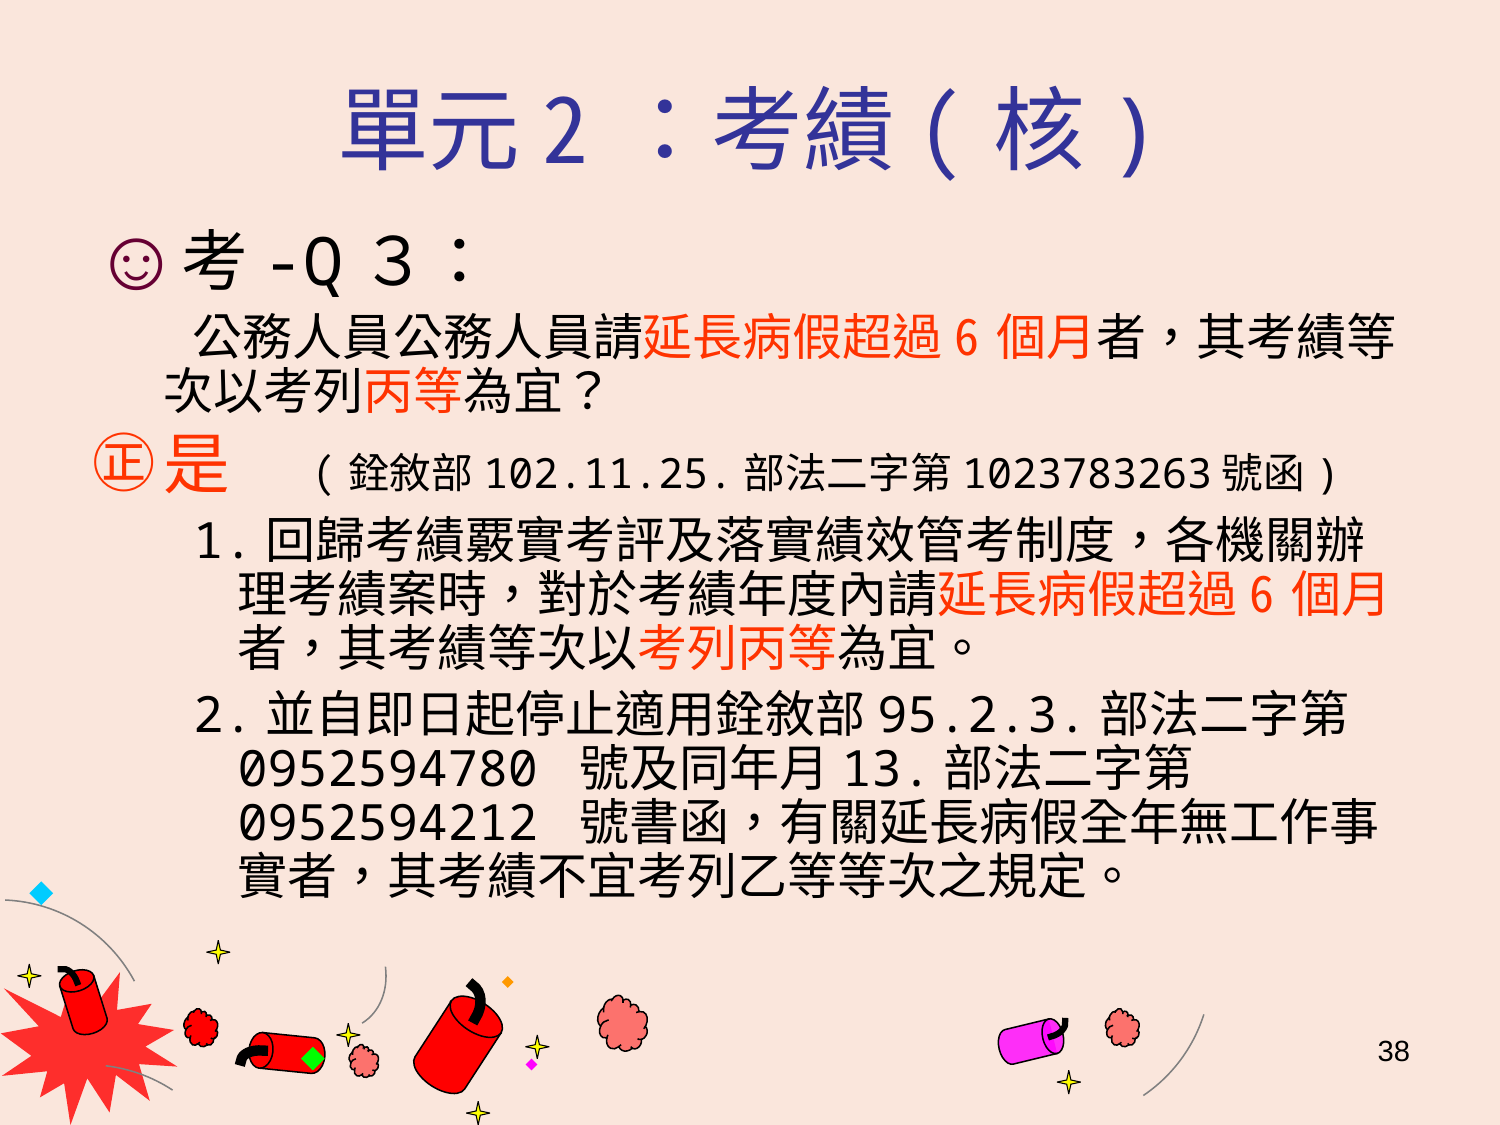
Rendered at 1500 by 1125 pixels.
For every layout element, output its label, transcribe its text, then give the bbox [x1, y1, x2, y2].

text_box <number> [1074, 1024, 1426, 1103]
list 考-Q３： 公務人員公務人員請延長病假超過6個月者，其考績等次以考列丙等為宜？ 是 (銓敘部102.11.25.部法二字第1023783263號函) 1.回歸考績覈實考評及落實績效管考制度，各機關辦理考績案時，對於考績年度內請延長病假超過6個月者，其考績等次以考列丙等為宜。 2.並自即日起停止適用銓敘部95.2.3.部法二字第0952594780 號及同年月13.部法二字第0952594212 號書函，有關延長病假全年無工作事實者，其考績不宜考列乙等等次之規定。 [75, 220, 1426, 977]
title 單元2：考績(核) [75, 45, 1426, 209]
